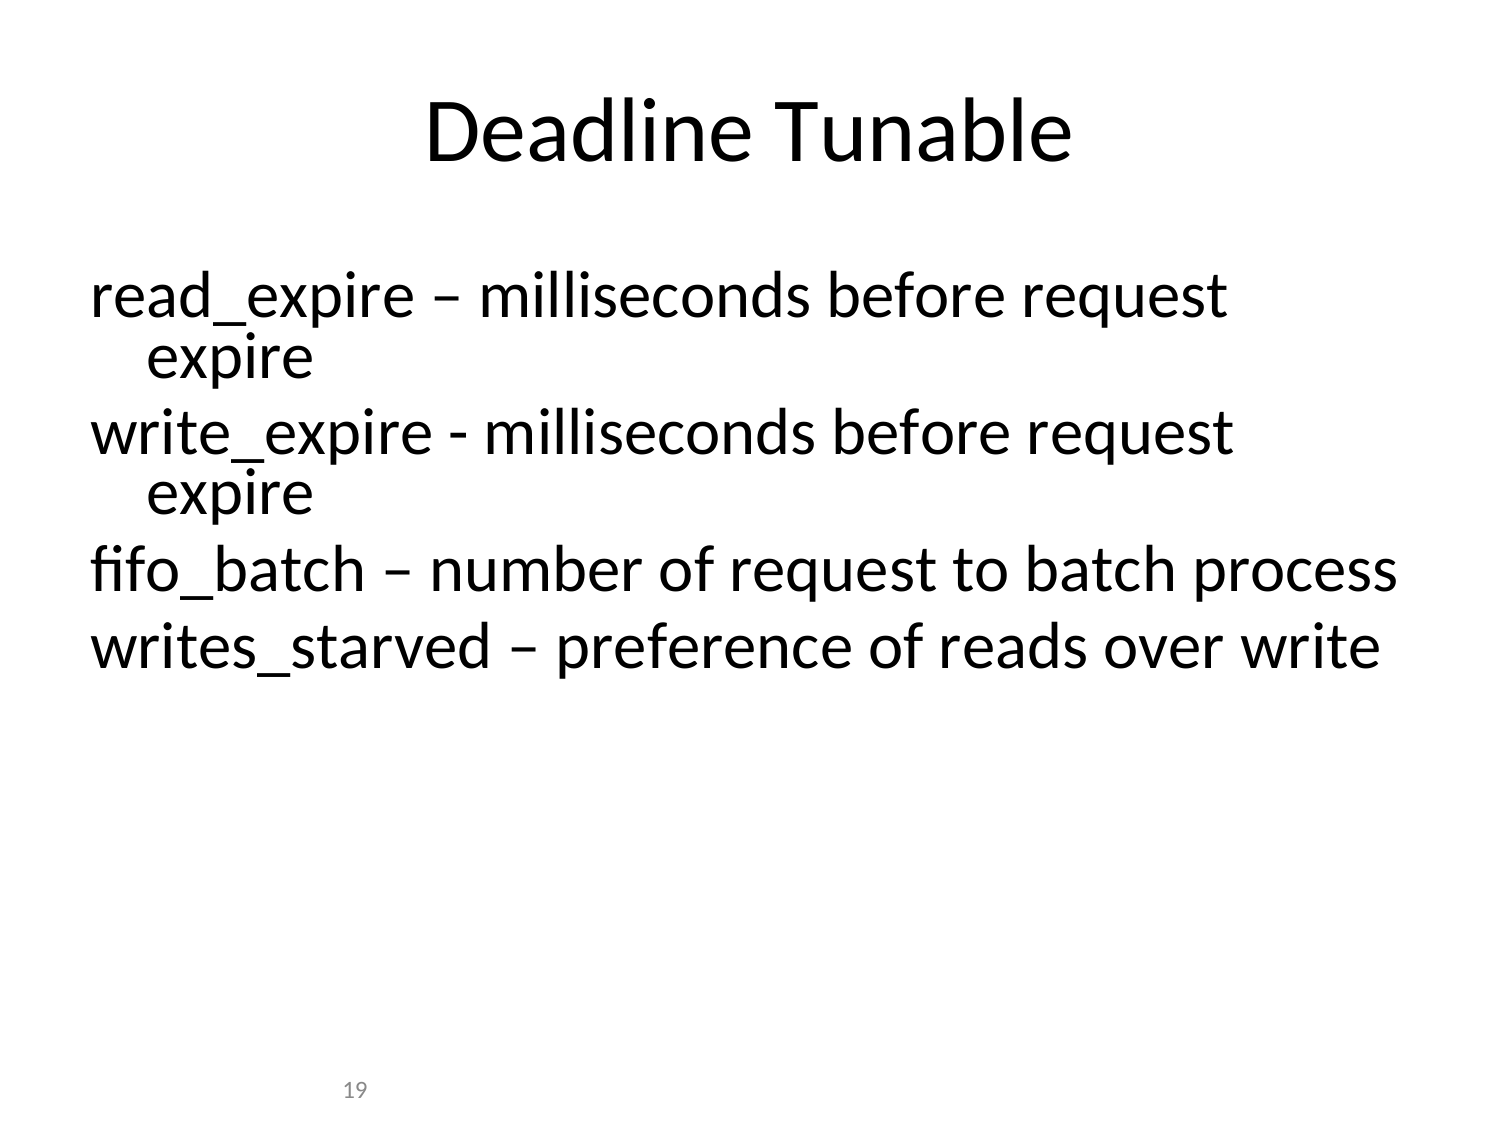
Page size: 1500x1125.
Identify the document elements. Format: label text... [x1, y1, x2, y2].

text_box <number> [327, 1074, 1207, 1111]
text_box Deadline Tunable [75, 45, 1426, 233]
text_box read_expire – milliseconds before request expire write_expire - milliseconds before request expire fifo_batch – number of request to batch process writes_starved – preference of reads over write [75, 262, 1426, 1005]
